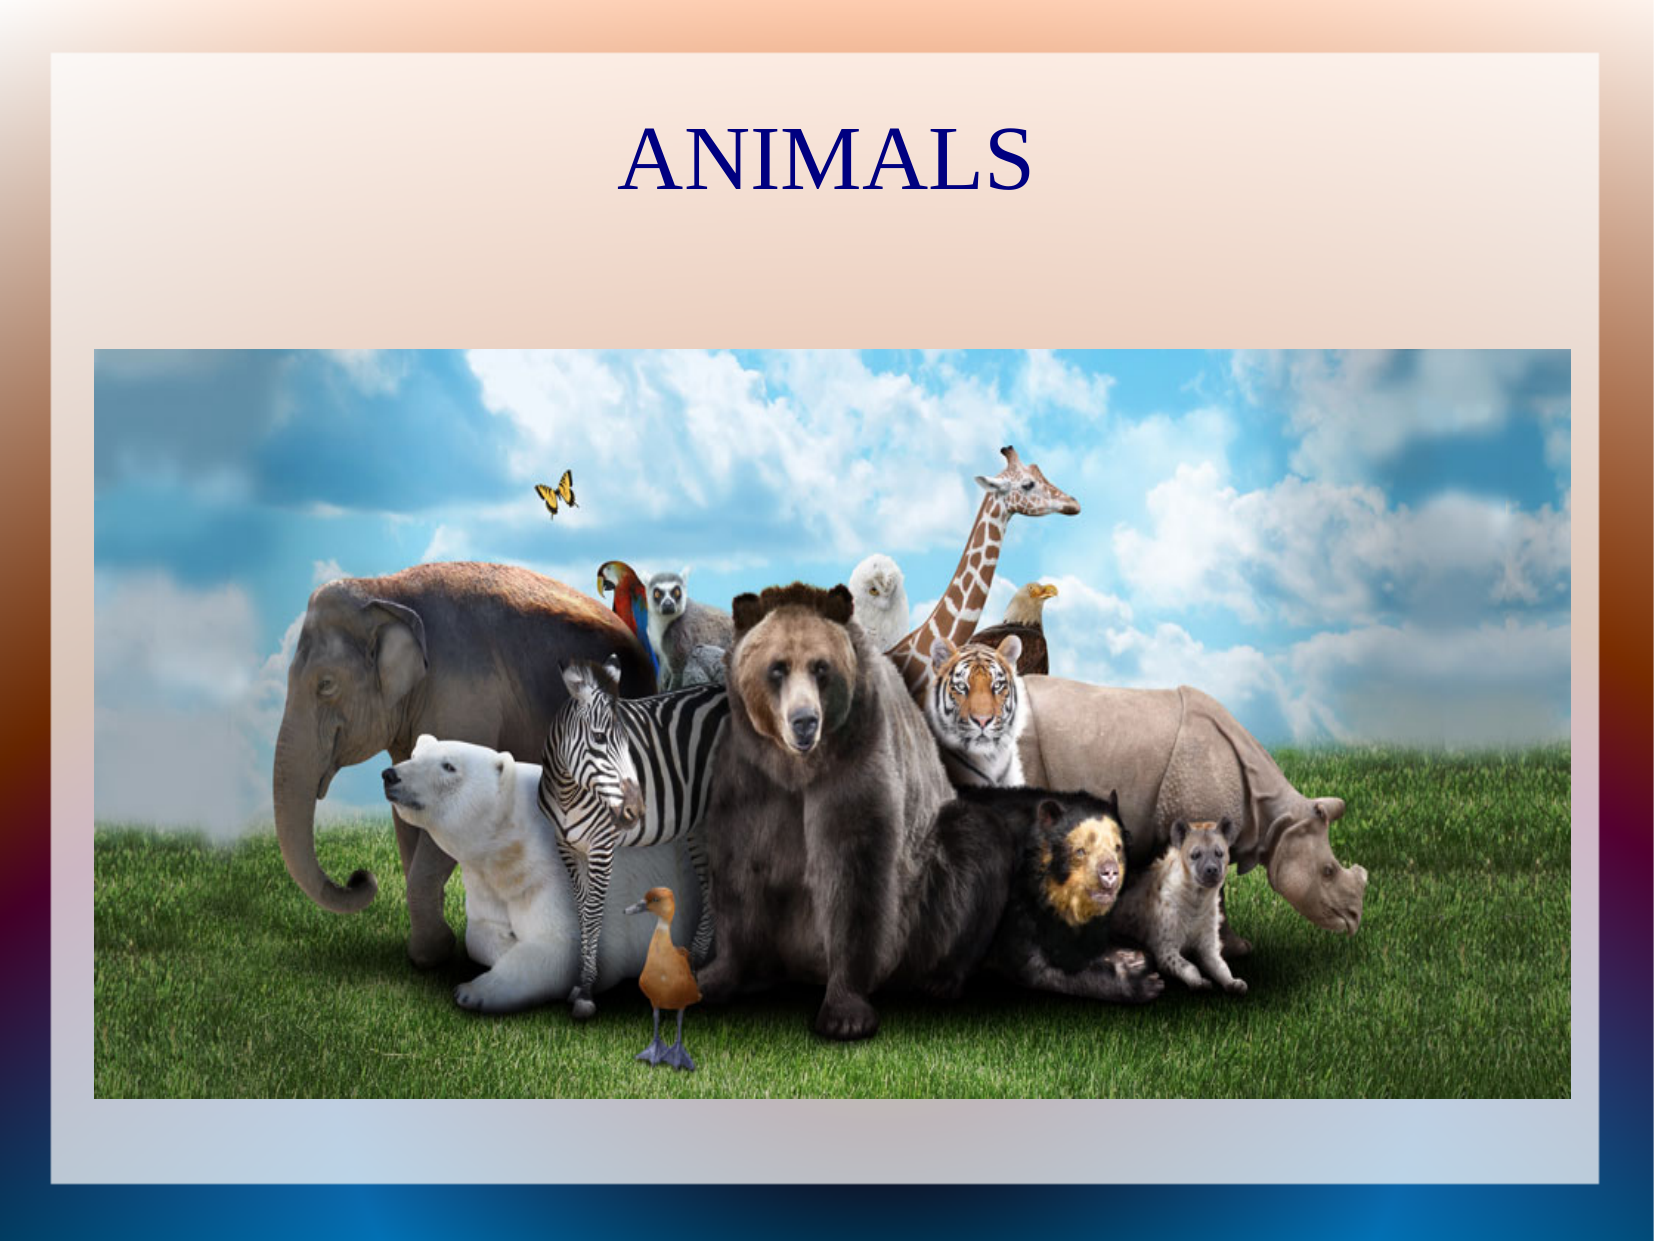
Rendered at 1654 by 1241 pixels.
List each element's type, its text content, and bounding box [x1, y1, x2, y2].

title ANIMALS [82, 55, 1571, 263]
picture [0, 0, 1654, 1241]
